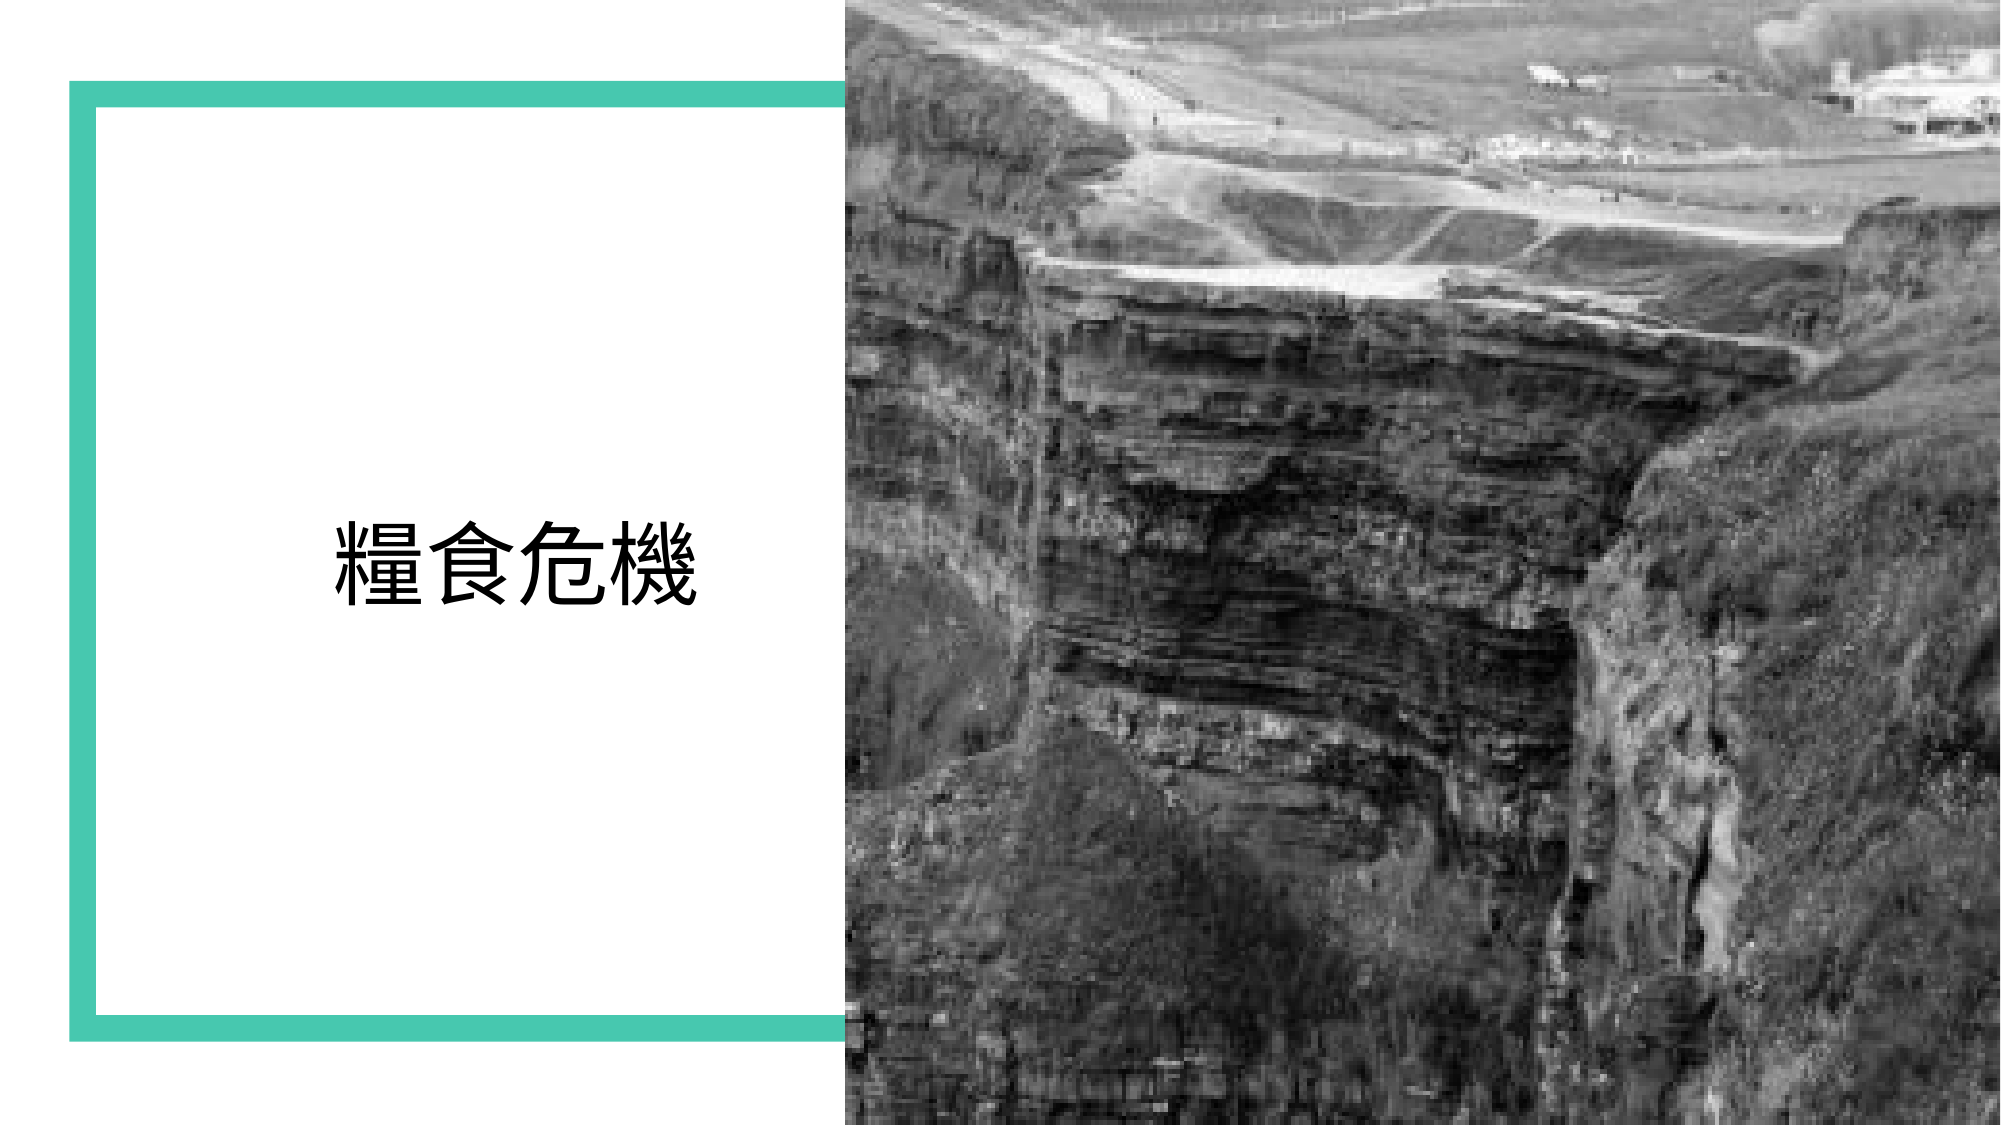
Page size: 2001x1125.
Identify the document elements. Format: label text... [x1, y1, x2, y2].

picture [845, 0, 2001, 1125]
text_box 糧食危機 [318, 484, 721, 622]
text_box [69, 80, 845, 1042]
